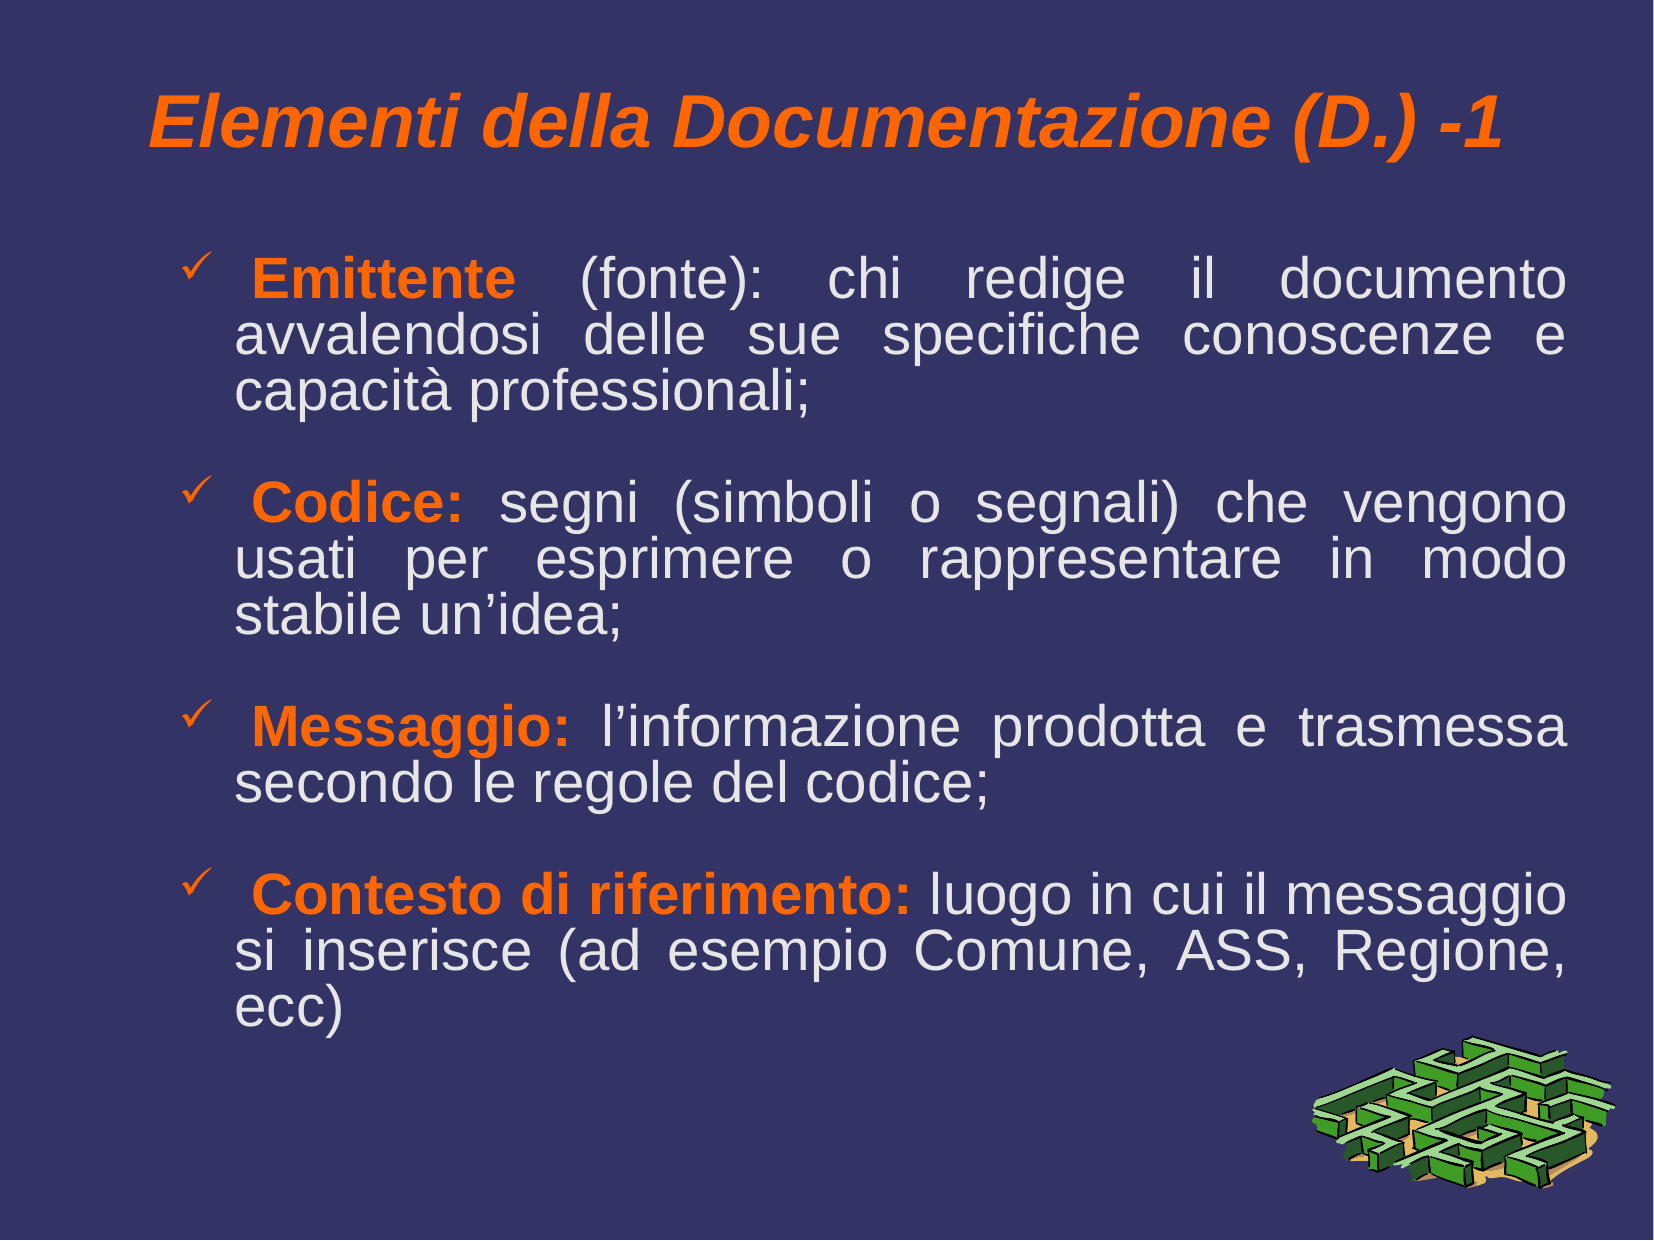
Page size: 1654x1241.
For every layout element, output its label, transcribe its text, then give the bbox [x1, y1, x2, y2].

text_box Emittente (fonte): chi redige il documento avvalendosi delle sue specifiche conoscenze e capacità professionali; Codice: segni (simboli o segnali) che vengono usati per esprimere o rappresentare in modo stabile un’idea; Messaggio: l’informazione prodotta e trasmessa secondo le regole del codice; Contesto di riferimento: luogo in cui il messaggio si inserisce (ad esempio Comune, ASS, Regione, ecc) [178, 253, 1570, 1146]
text_box Elementi della Documentazione (D.) -1 [121, 19, 1534, 227]
